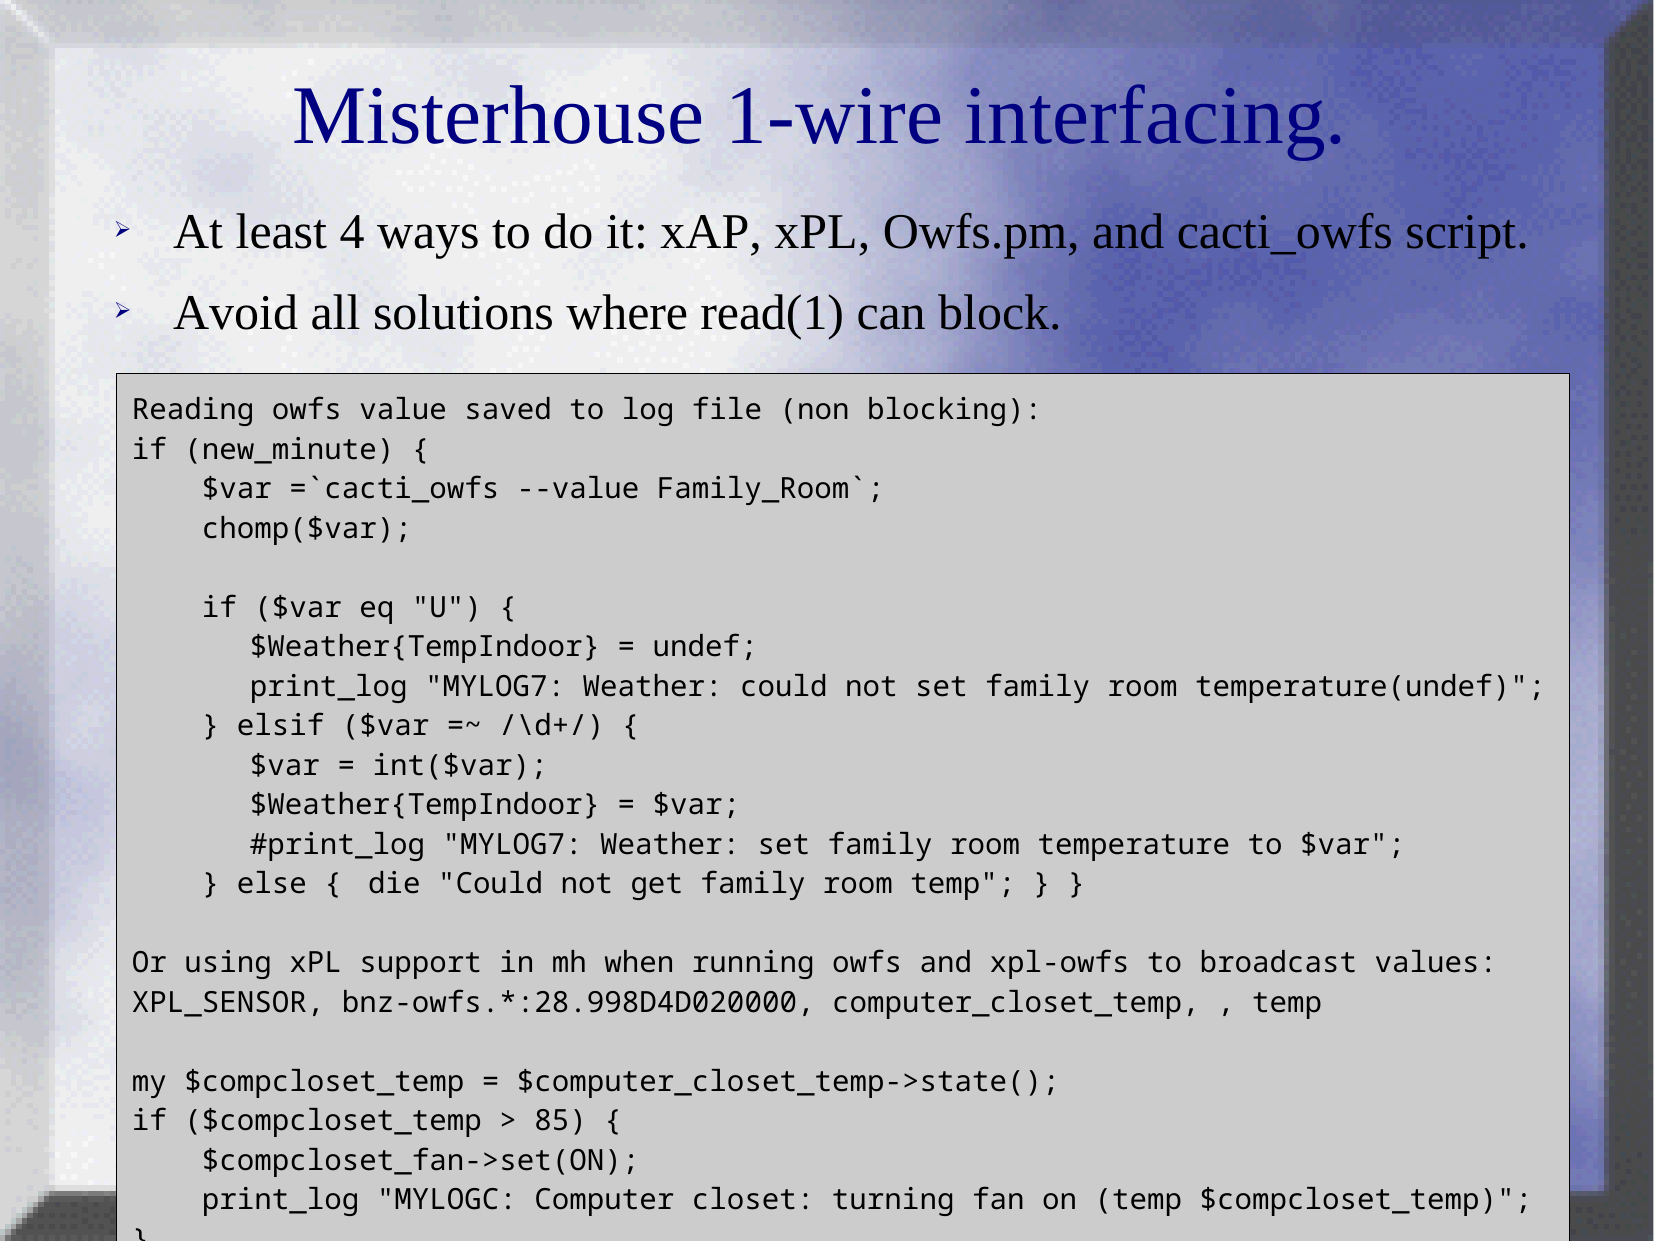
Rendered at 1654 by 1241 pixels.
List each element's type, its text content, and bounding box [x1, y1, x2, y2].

text_box Reading owfs value saved to log file (non blocking): if (new_minute) { $var =`cacti_owfs --value Family_Room`; chomp($var); if ($var eq "U") { $Weather{TempIndoor} = undef; print_log "MYLOG7: Weather: could not set family room temperature(undef)"; } elsif ($var =~ /\d+/) { $var = int($var); $Weather{TempIndoor} = $var; #print_log "MYLOG7: Weather: set family room temperature to $var"; } else { die "Could not get family room temp"; } } Or using xPL support in mh when running owfs and xpl-owfs to broadcast values: XPL_SENSOR, bnz-owfs.*:28.998D4D020000, computer_closet_temp, , temp my $compcloset_temp = $computer_closet_temp->state(); if ($compcloset_temp > 85) { $compcloset_fan->set(ON); print_log "MYLOGC: Computer closet: turning fan on (temp $compcloset_temp)"; } [116, 373, 1570, 1141]
list At least 4 ways to do it: xAP, xPL, Owfs.pm, and cacti_owfs script. Avoid all solutions where read(1) can block. [113, 204, 1560, 379]
picture [0, 0, 1654, 1241]
title Misterhouse 1-wire interfacing. [86, 67, 1555, 165]
